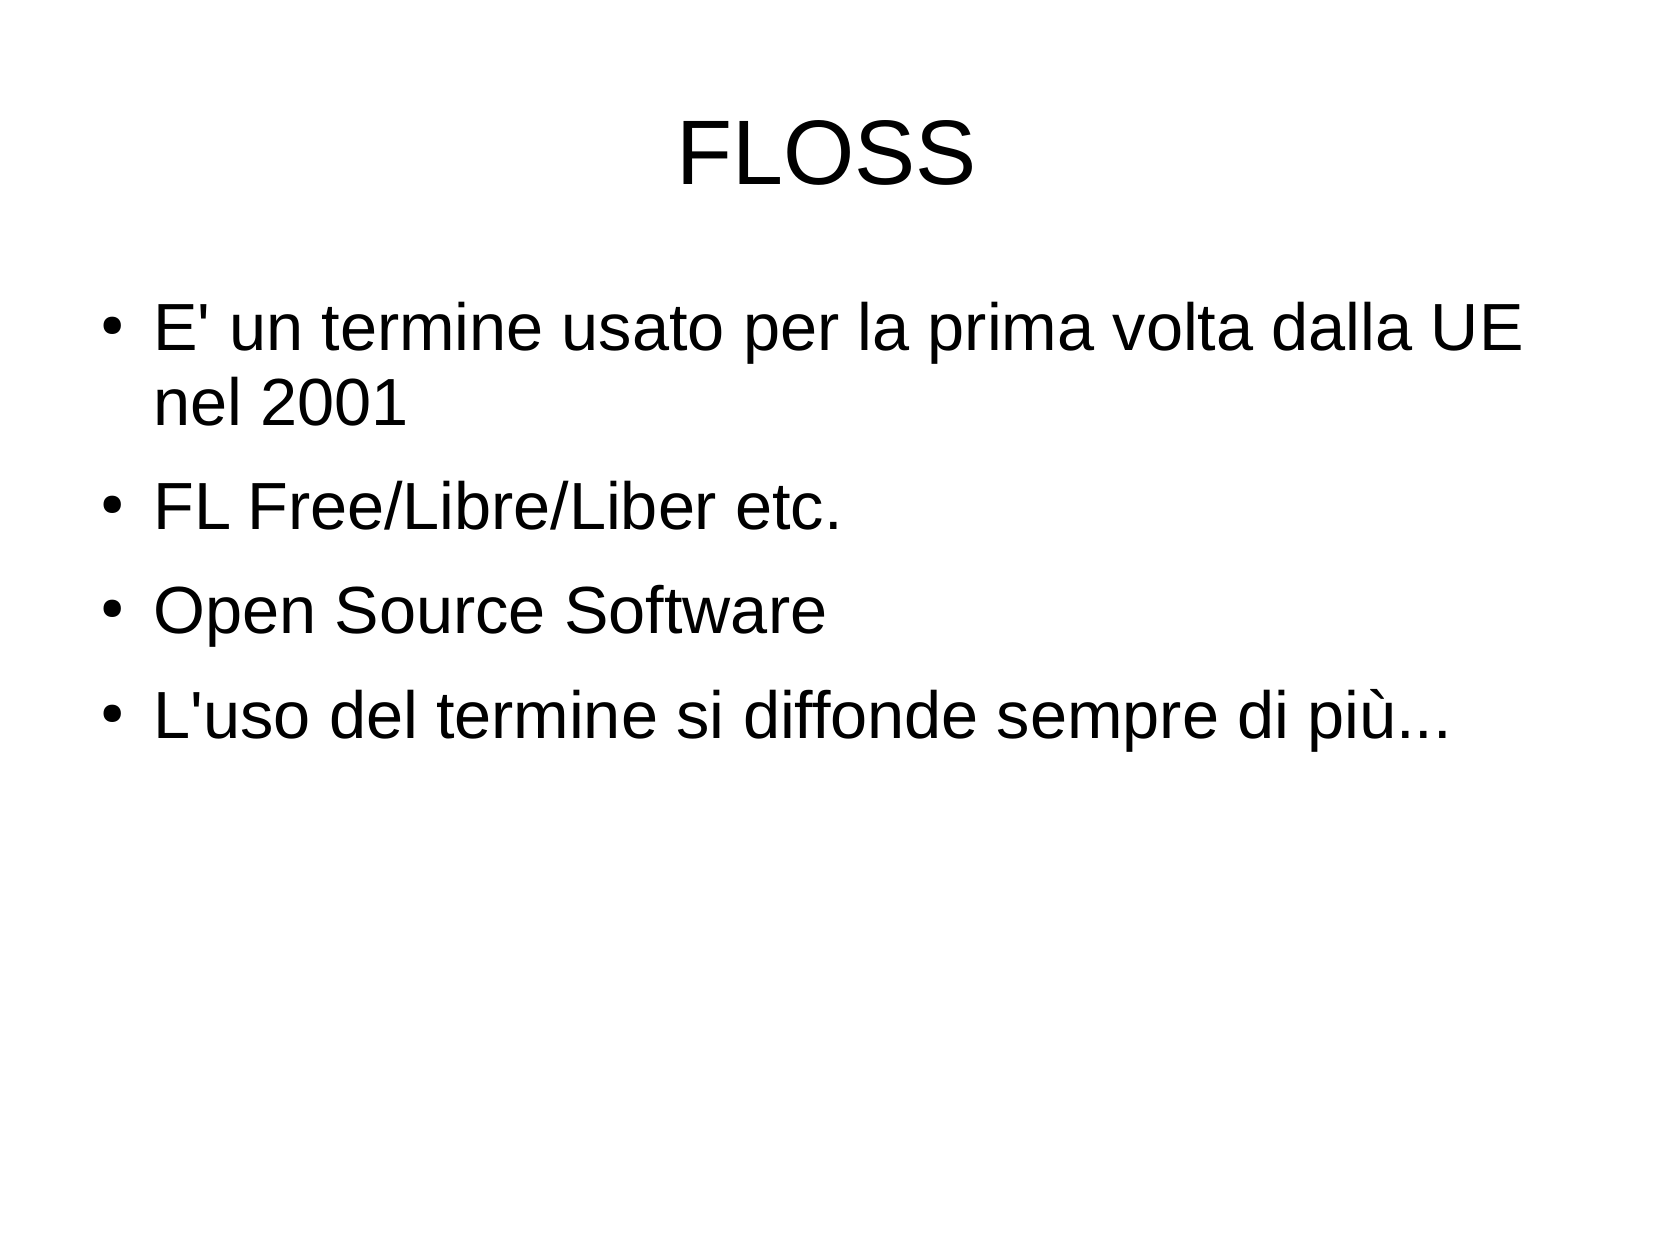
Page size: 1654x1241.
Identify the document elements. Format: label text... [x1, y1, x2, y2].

title FLOSS [82, 49, 1571, 257]
list E' un termine usato per la prima volta dalla UE nel 2001 FL Free/Libre/Liber etc. Open Source Software L'uso del termine si diffonde sempre di più... [82, 290, 1571, 1010]
